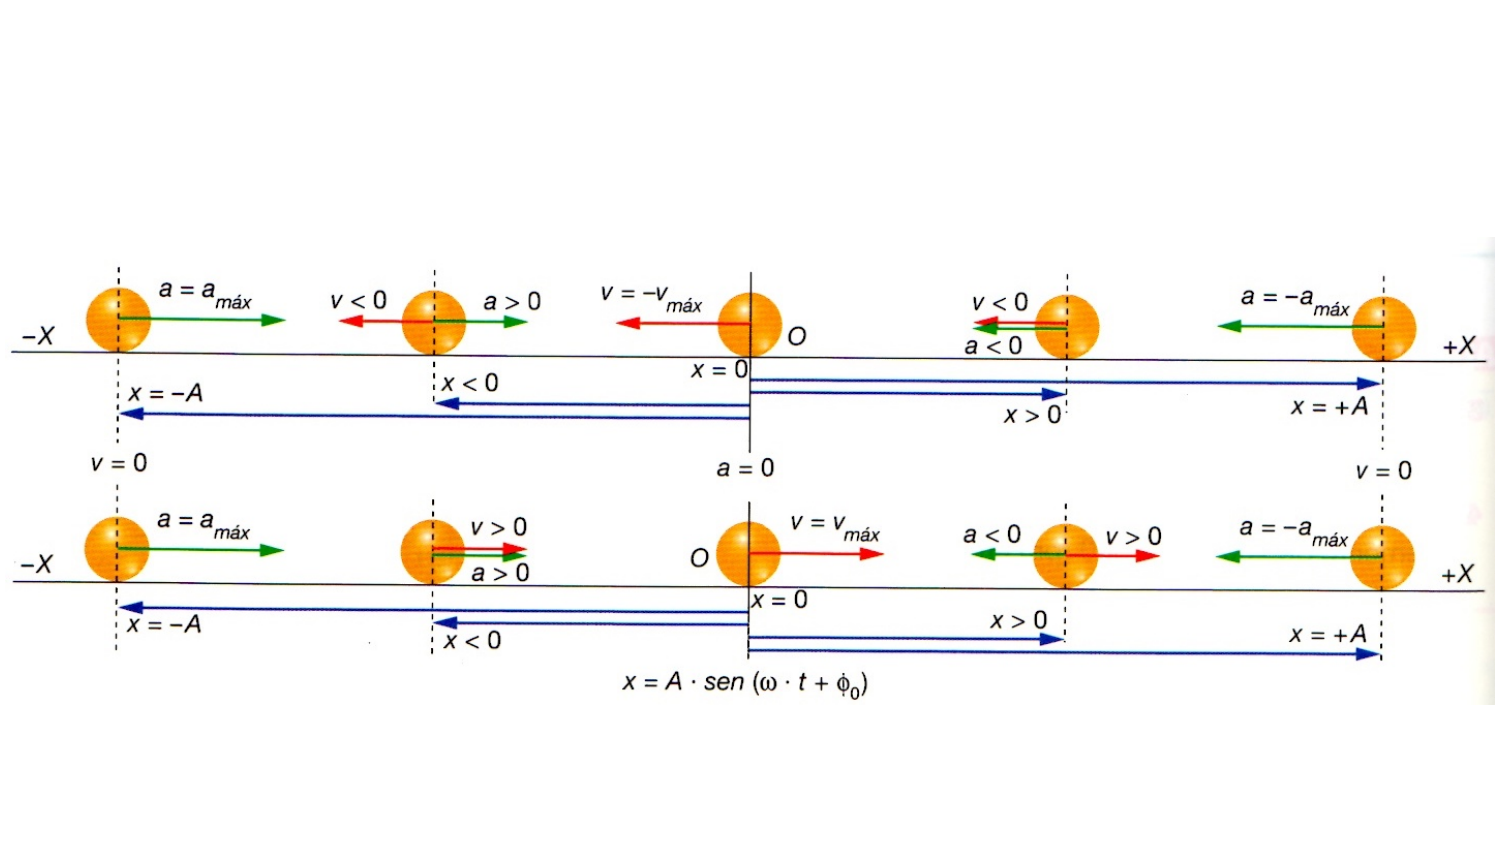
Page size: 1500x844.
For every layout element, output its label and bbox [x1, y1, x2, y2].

picture [5, 237, 1495, 705]
